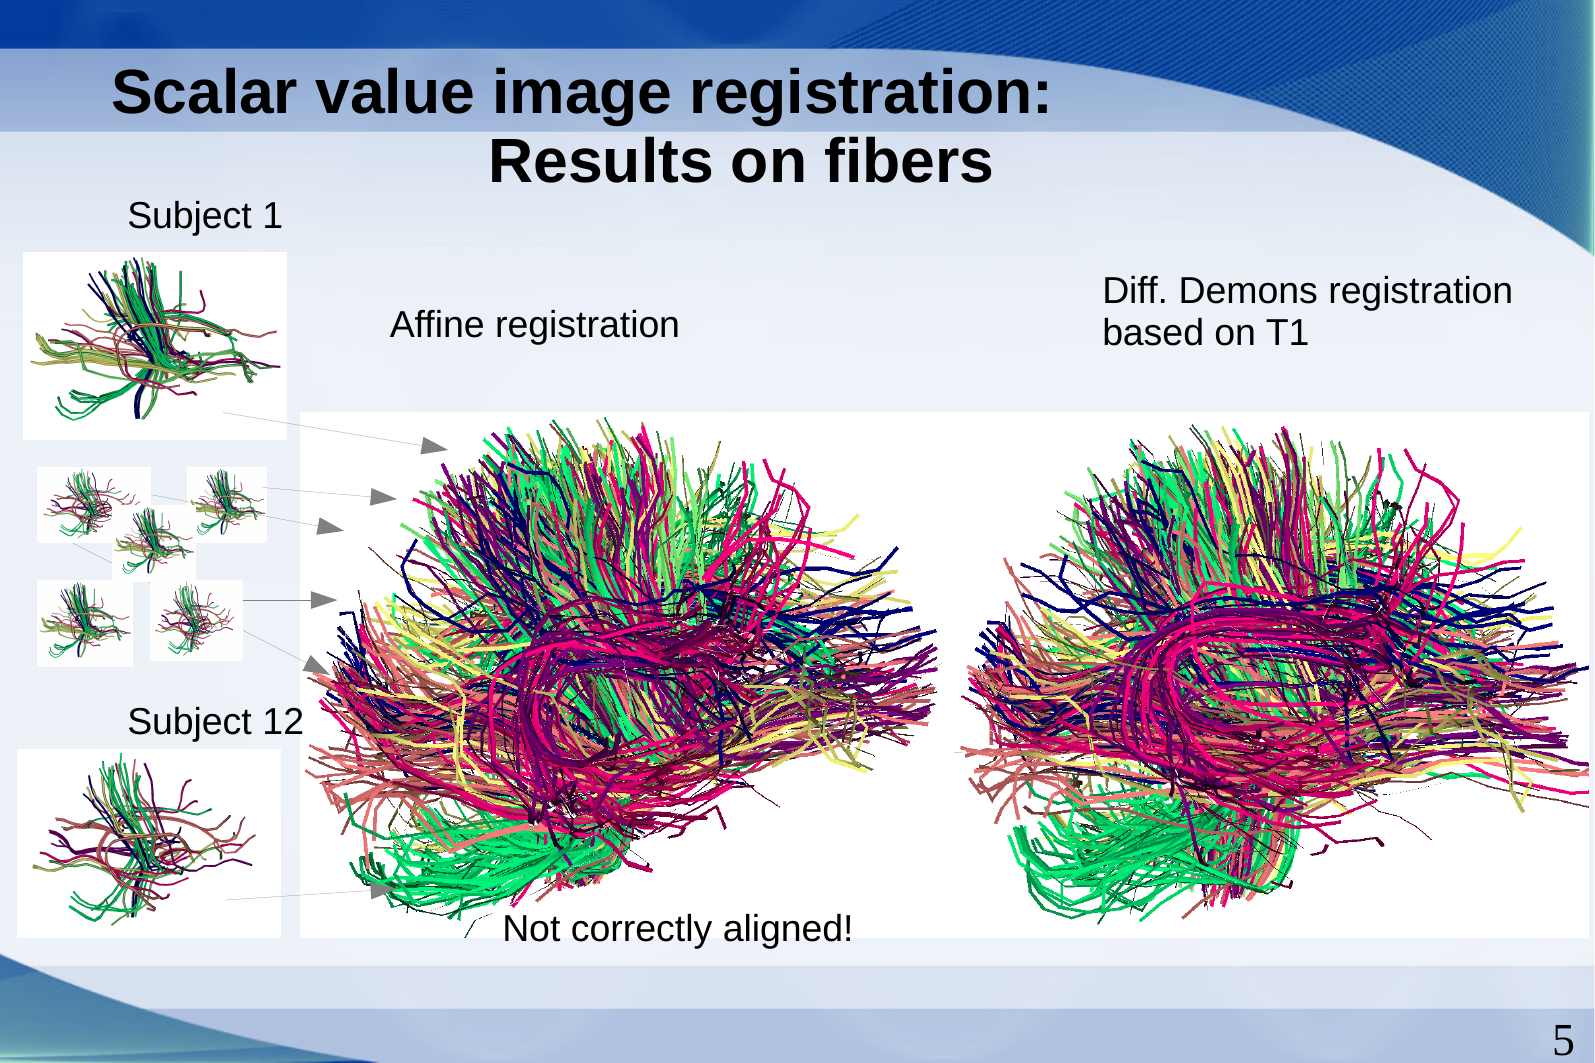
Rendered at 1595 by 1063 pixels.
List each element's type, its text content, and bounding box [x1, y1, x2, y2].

text_box Subject 1 [112, 187, 299, 245]
picture [0, 0, 1595, 1063]
text_box Affine registration [375, 296, 696, 354]
text_box Not correctly aligned! [487, 900, 869, 957]
text_box Subject 12 [112, 693, 319, 751]
title Scalar value image registration: Results on fibers [0, 37, 1276, 216]
text_box Diff. Demons registration based on T1 [1087, 262, 1538, 362]
